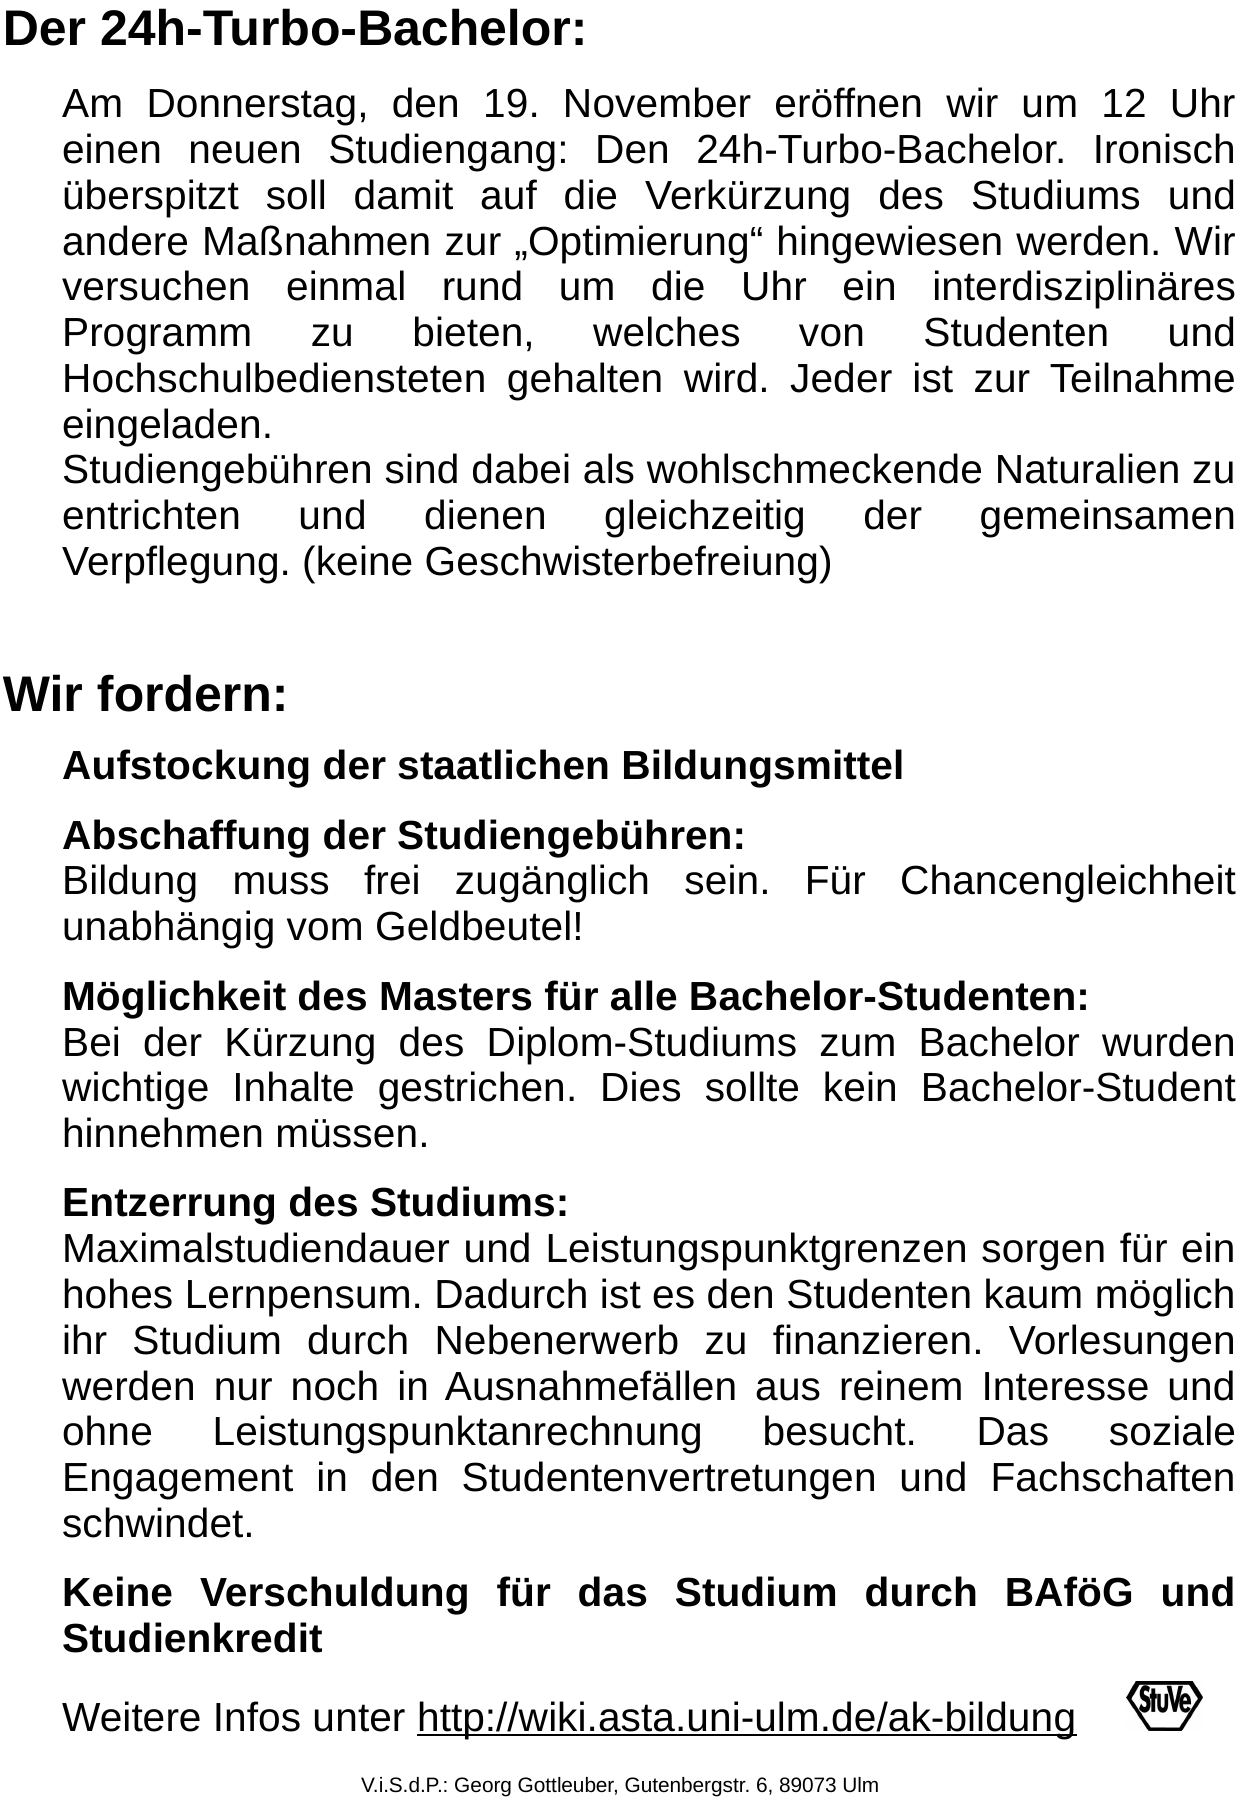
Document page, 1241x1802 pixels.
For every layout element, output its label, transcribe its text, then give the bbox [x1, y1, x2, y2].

text_box Am Donnerstag, den 19. November eröffnen wir um 12 Uhr einen neuen Studiengang: Den 24h-Turbo-Bachelor. Ironisch überspitzt soll damit auf die Verkürzung des Studiums und andere Maßnahmen zur „Optimierung“ hingewiesen werden. Wir versuchen einmal rund um die Uhr ein interdisziplinäres Programm zu bieten, welches von Studenten und Hochschulbediensteten gehalten wird. Jeder ist zur Teilnahme eingeladen. Studiengebühren sind dabei als wohlschmeckende Naturalien zu entrichten und dienen gleichzeitig der gemeinsamen Verpflegung. (keine Geschwisterbefreiung) [59, 77, 1241, 591]
text_box Der 24h-Turbo-Bachelor: [0, 0, 1241, 61]
text_box V.i.S.d.P.: Georg Gottleuber, Gutenbergstr. 6, 89073 Ulm [0, 1765, 1241, 1802]
text_box Weitere Infos unter http://wiki.asta.uni-ulm.de/ak-bildung [59, 1691, 1093, 1744]
text_box Aufstockung der staatlichen Bildungsmittel Abschaffung der Studiengebühren: Bildung muss frei zugänglich sein. Für Chancengleichheit unabhängig vom Geldbeutel! Möglichkeit des Masters für alle Bachelor-Studenten: Bei der Kürzung des Diplom-Studiums zum Bachelor wurden wichtige Inhalte gestrichen. Dies sollte kein Bachelor-Student hinnehmen müssen. Entzerrung des Studiums: Maximalstudiendauer und Leistungspunktgrenzen sorgen für ein hohes Lernpensum. Dadurch ist es den Studenten kaum möglich ihr Studium durch Nebenerwerb zu finanzieren. Vorlesungen werden nur noch in Ausnahmefällen aus reinem Interesse und ohne Leistungspunktanrechnung besucht. Das soziale Engagement in den Studentenvertretungen und Fachschaften schwindet. Keine Verschuldung für das Studium durch BAföG und Studienkredit [59, 739, 1241, 1665]
picture [1126, 1681, 1203, 1731]
text_box Wir fordern: [0, 663, 1241, 727]
